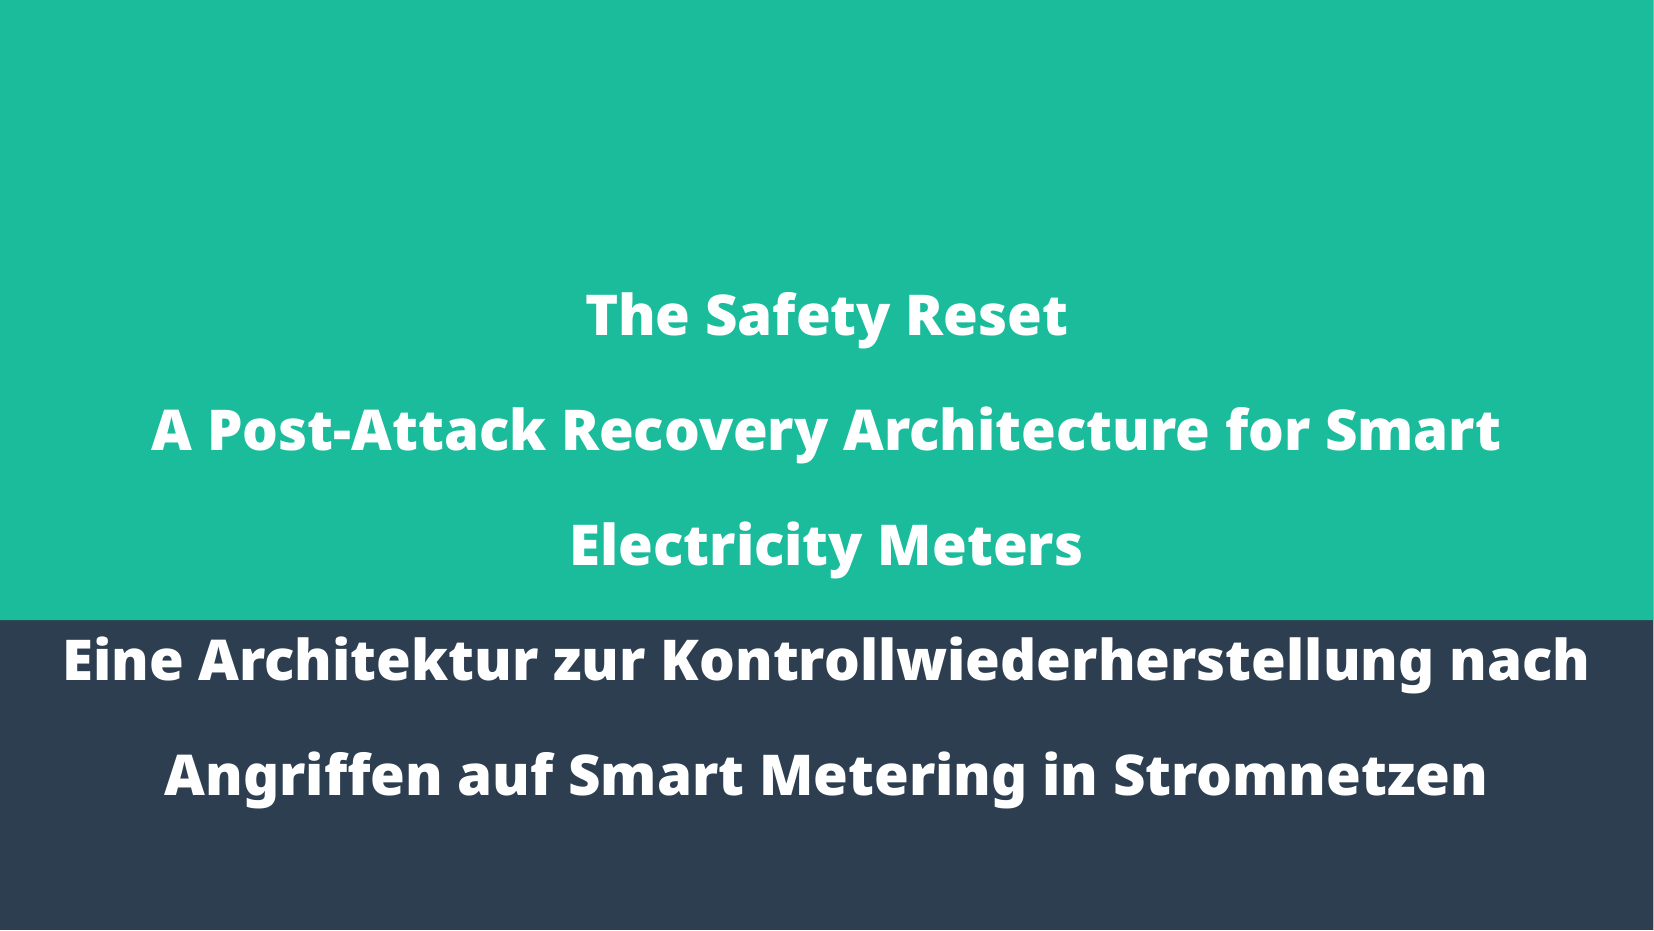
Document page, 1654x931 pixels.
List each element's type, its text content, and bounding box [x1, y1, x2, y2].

title The Safety Reset A Post-Attack Recovery Architecture for Smart Electricity Meters Eine Architektur zur Kontrollwiederherstellung nach Angriffen auf Smart Metering in Stromnetzen [59, 259, 1595, 789]
